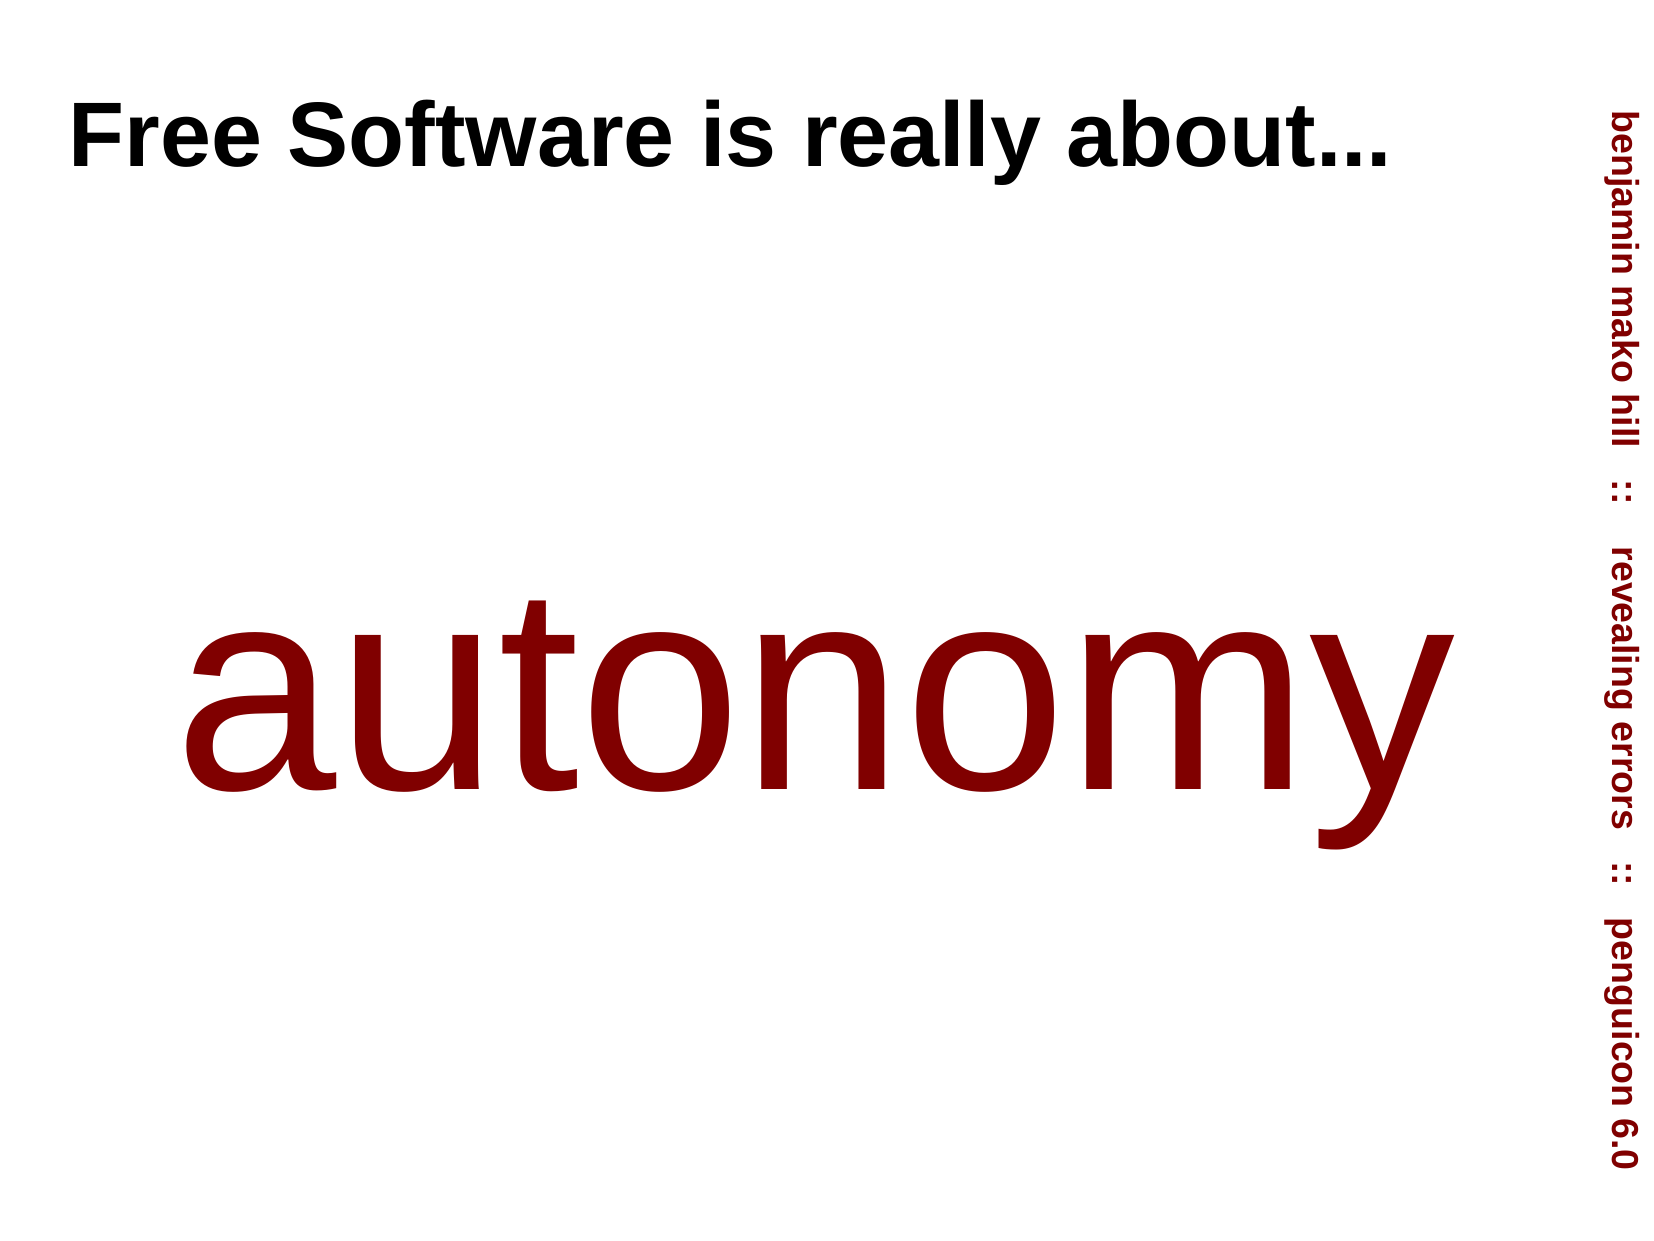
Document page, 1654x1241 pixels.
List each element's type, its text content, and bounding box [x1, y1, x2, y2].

title Free Software is really about... [68, 31, 1542, 239]
subtitle autonomy [67, 226, 1528, 1151]
